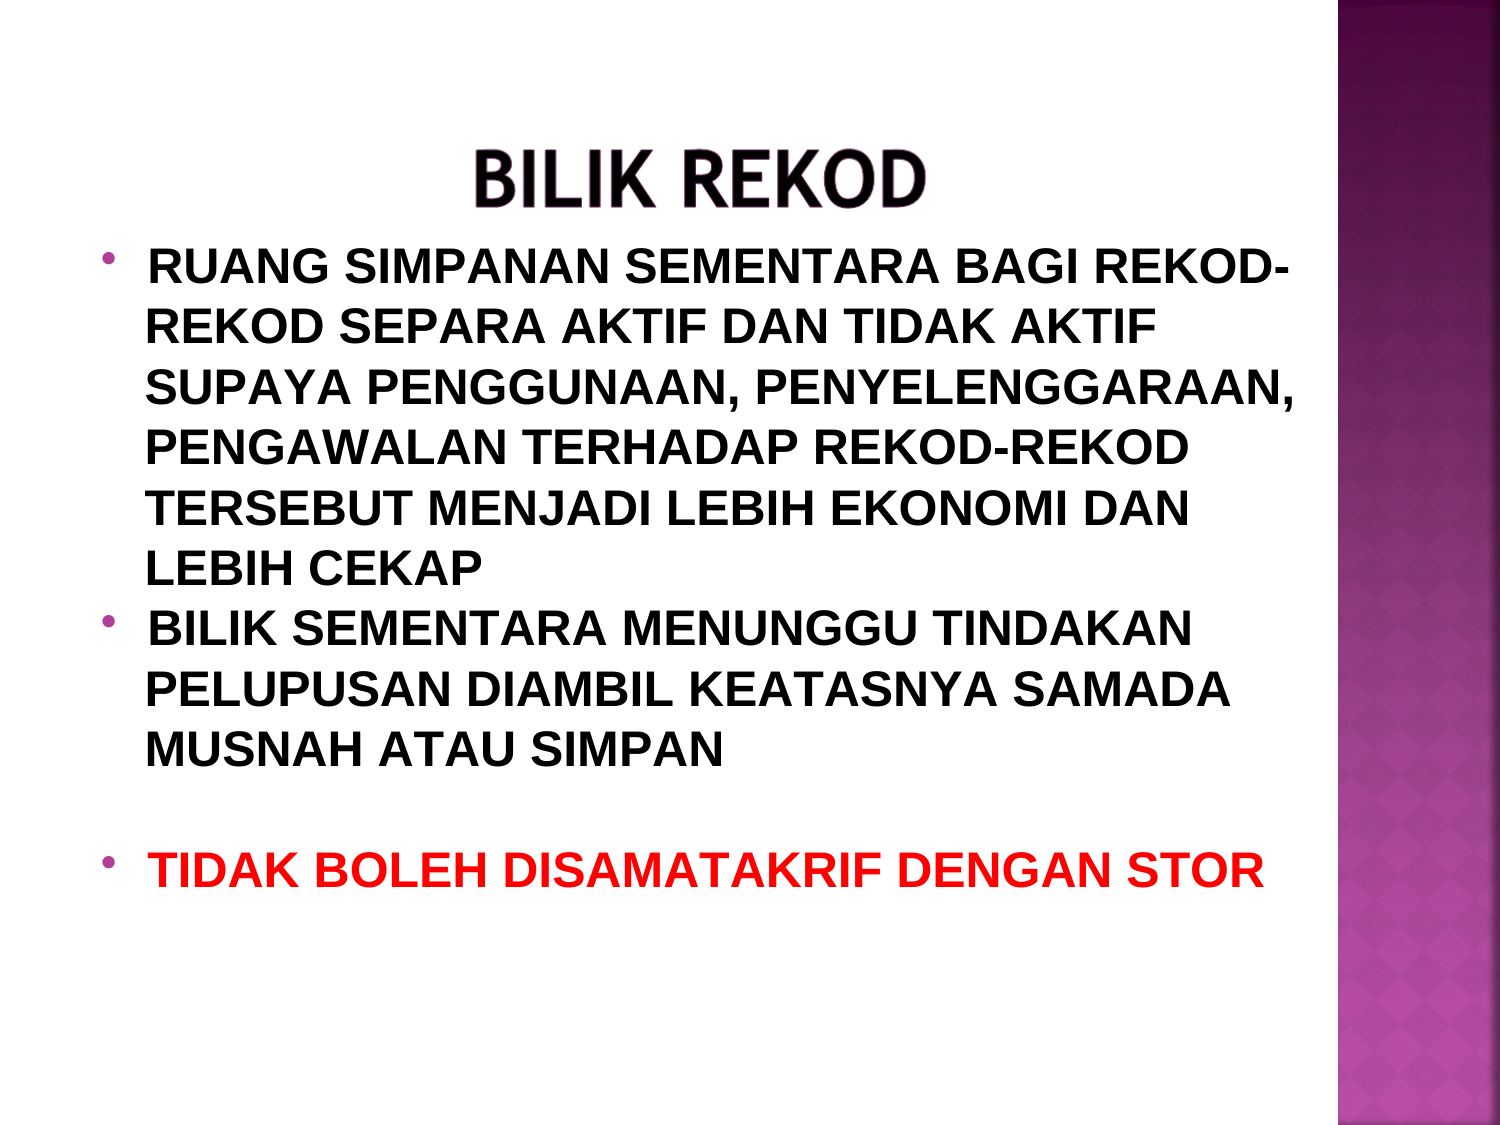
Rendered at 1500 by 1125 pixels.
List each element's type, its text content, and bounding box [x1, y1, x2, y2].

picture [87, 37, 1314, 225]
picture [1338, 0, 1500, 1125]
list RUANG SIMPANAN SEMENTARA BAGI REKOD- REKOD SEPARA AKTIF DAN TIDAK AKTIF SUPAYA PENGGUNAAN, PENYELENGGARAAN, PENGAWALAN TERHADAP REKOD-REKOD TERSEBUT MENJADI LEBIH EKONOMI DAN LEBIH CEKAP BILIK SEMENTARA MENUNGGU TINDAKAN PELUPUSAN DIAMBIL KEATASNYA SAMADA MUSNAH ATAU SIMPAN TIDAK BOLEH DISAMATAKRIF DENGAN STOR [87, 237, 1338, 938]
